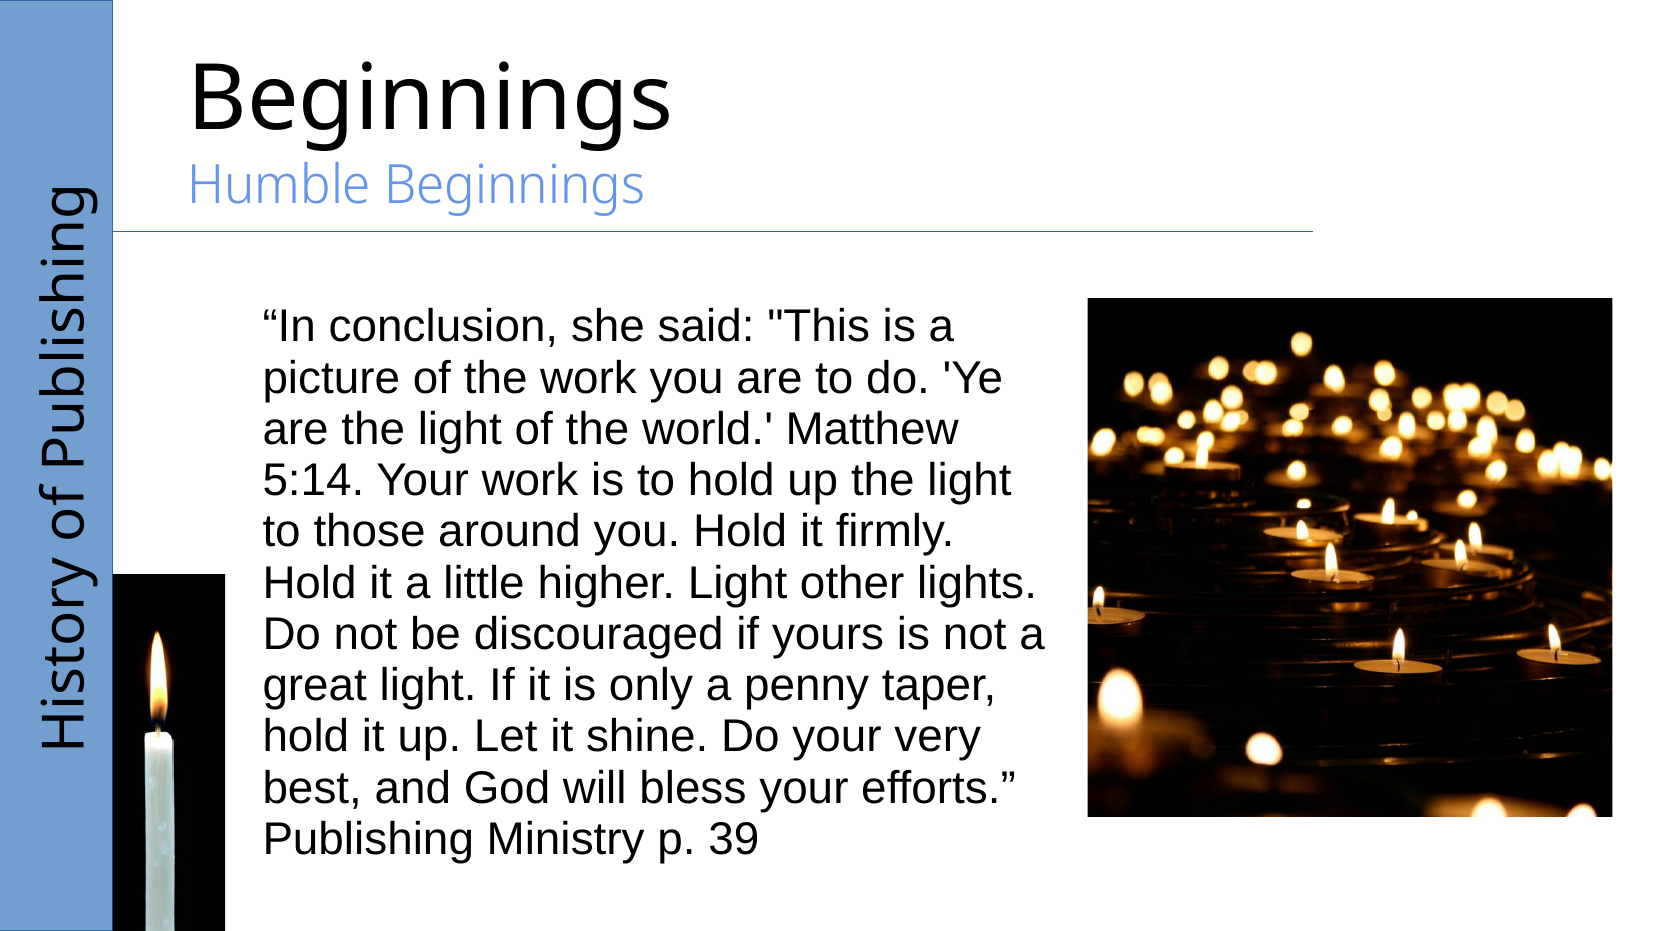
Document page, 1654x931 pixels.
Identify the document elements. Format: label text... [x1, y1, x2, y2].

title Humble Beginnings [187, 125, 1571, 239]
subtitle “In conclusion, she said: "This is a picture of the work you are to do. 'Ye are the light of the world.' Matthew 5:14. Your work is to hold up the light to those around you. Hold it firmly. Hold it a little higher. Light other lights. Do not be discouraged if yours is not a great light. If it is only a penny taper, hold it up. Let it shine. Do your very best, and God will bless your efforts.” Publishing Ministry p. 39 [262, 300, 1051, 931]
text_box History of Publishing [13, 37, 105, 901]
picture [1087, 298, 1613, 817]
picture [112, 574, 226, 931]
text_box [0, 0, 113, 931]
title Beginnings [187, 33, 1571, 125]
